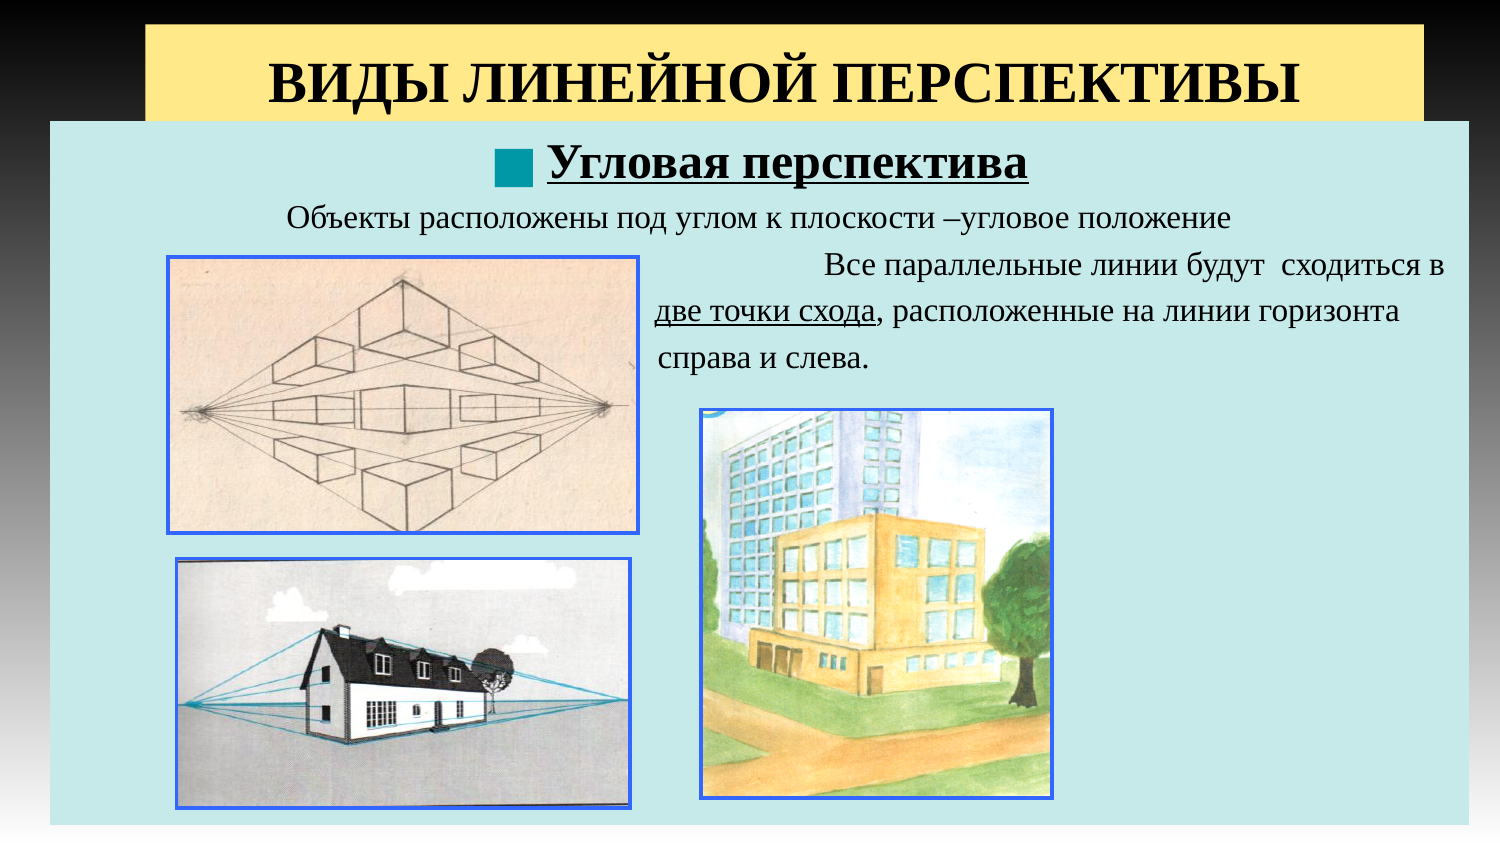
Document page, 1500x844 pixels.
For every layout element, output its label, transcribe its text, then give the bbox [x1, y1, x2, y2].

picture [703, 411, 1051, 796]
list Угловая перспектива Объекты расположены под углом к плоскости –угловое положение Все параллельные линии будут сходиться в две точки схода, расположенные на линии горизонта справа и слева. [50, 121, 1469, 825]
picture [178, 560, 628, 807]
picture [170, 259, 637, 532]
title ВИДЫ ЛИНЕЙНОЙ ПЕРСПЕКТИВЫ [145, 24, 1424, 122]
